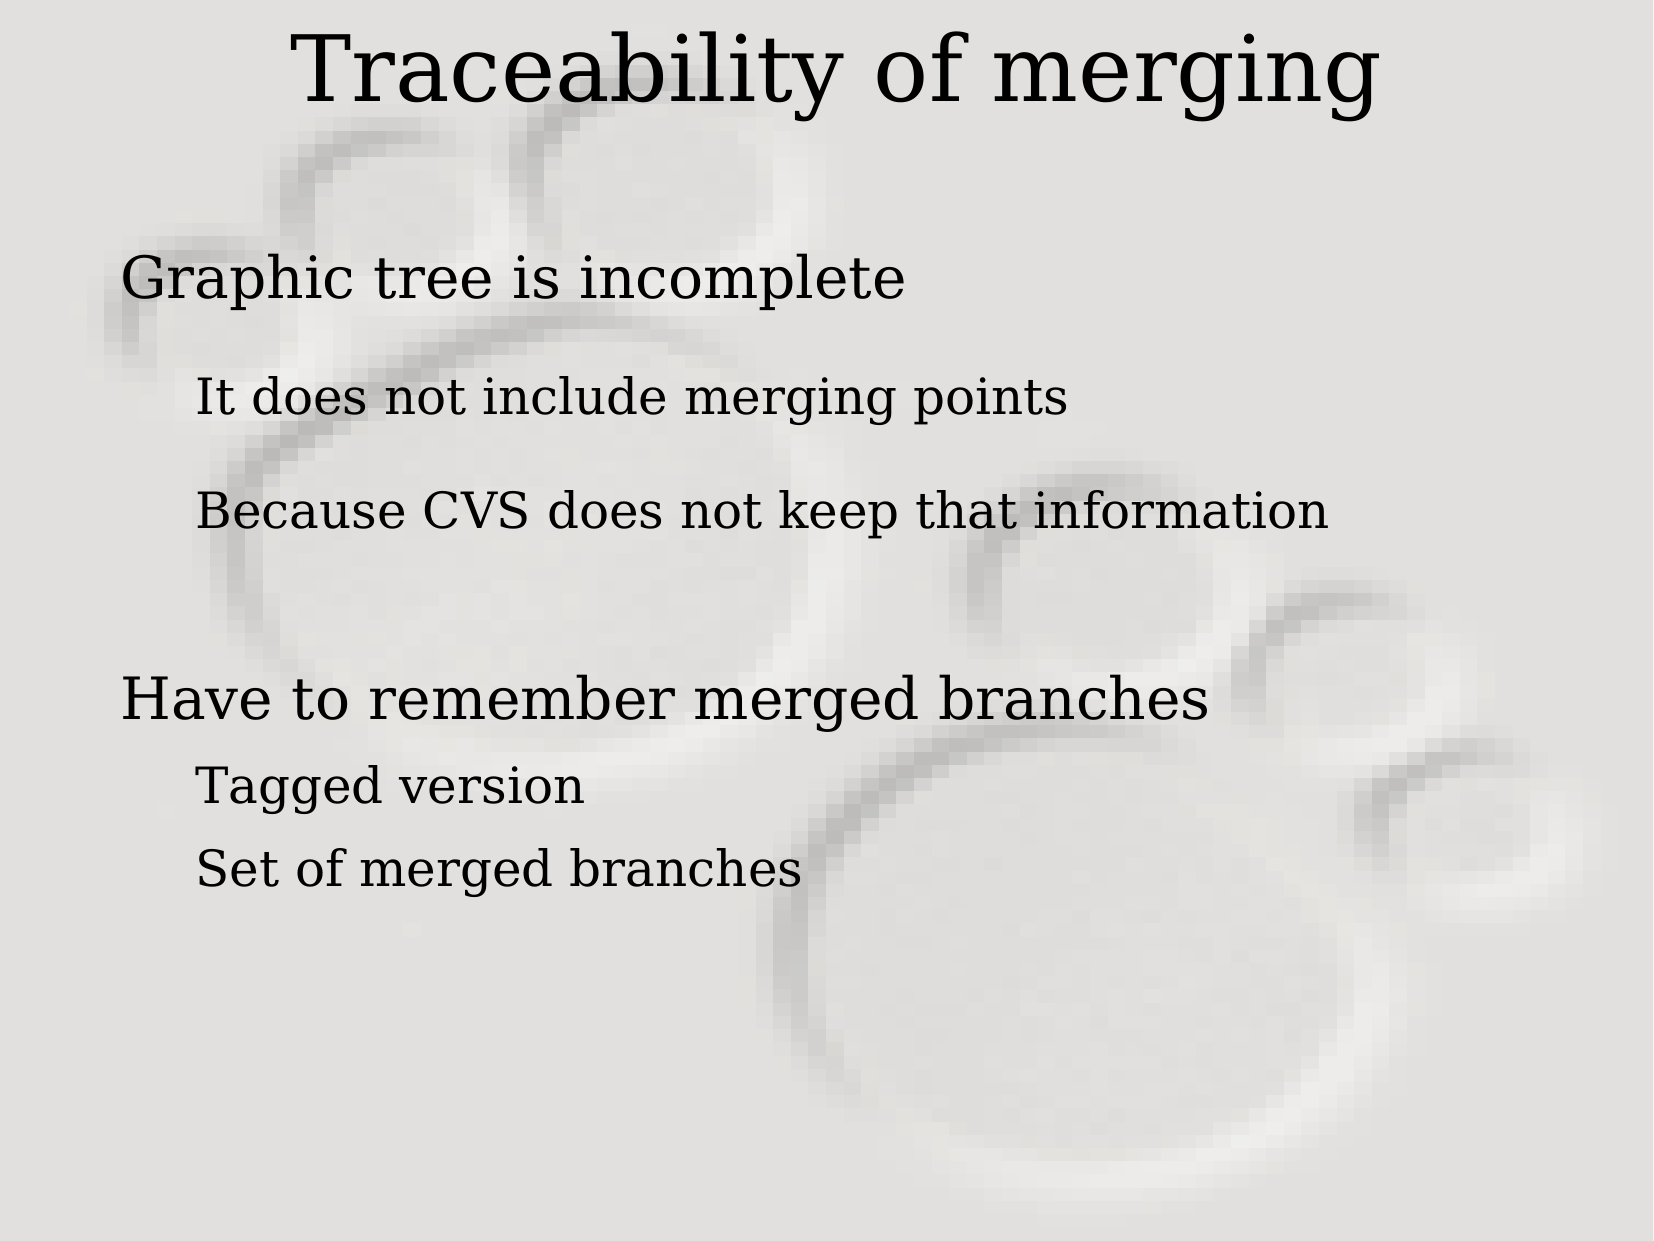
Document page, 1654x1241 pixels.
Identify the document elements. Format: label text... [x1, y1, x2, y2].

title Traceability of merging [275, 12, 1585, 136]
list Graphic tree is incomplete It does not include merging points Because CVS does not keep that information Have to remember merged branches Tagged version Set of merged branches [105, 220, 1585, 1075]
picture [0, 0, 1654, 1241]
